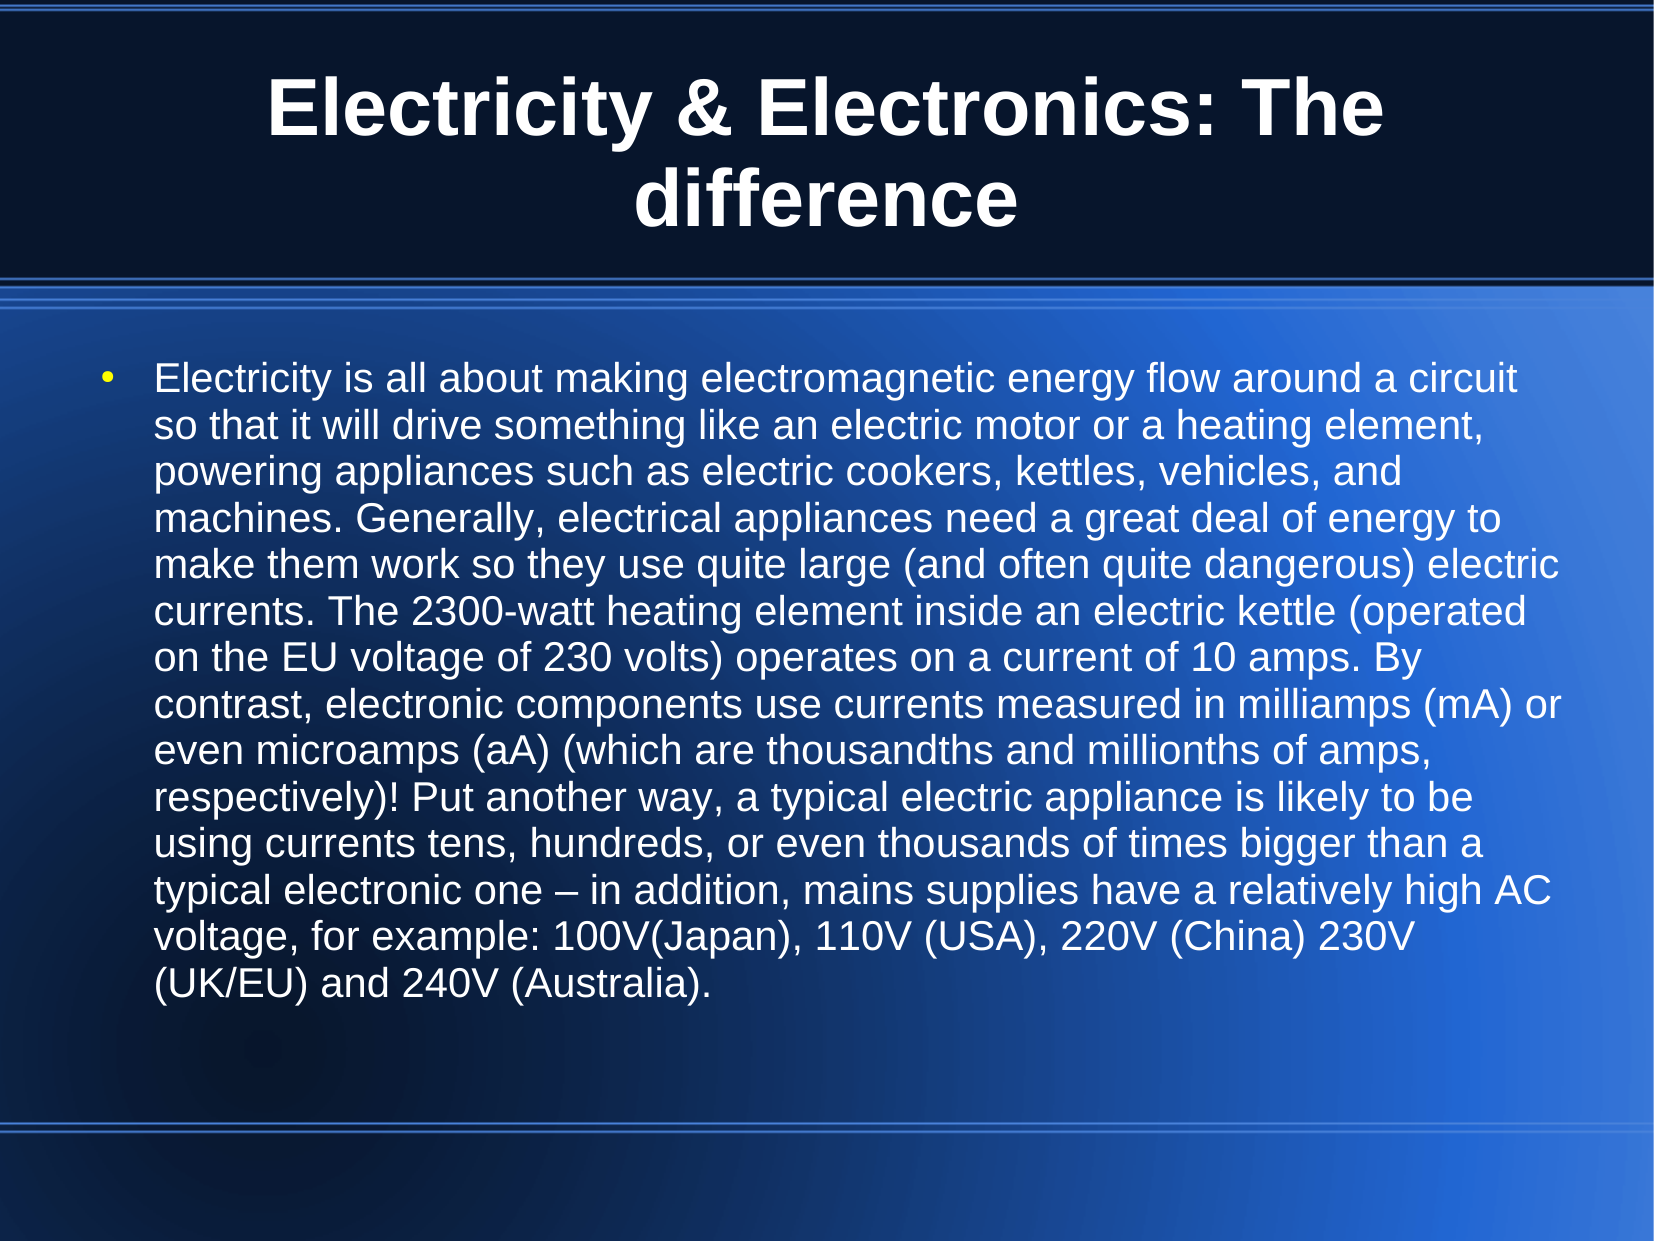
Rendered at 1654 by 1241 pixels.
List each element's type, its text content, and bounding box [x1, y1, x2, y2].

picture [0, 0, 1654, 1241]
title Electricity & Electronics: The difference [82, 49, 1571, 257]
list Electricity is all about making electromagnetic energy flow around a circuit so that it will drive something like an electric motor or a heating element, powering appliances such as electric cookers, kettles, vehicles, and machines. Generally, electrical appliances need a great deal of energy to make them work so they use quite large (and often quite dangerous) electric currents. The 2300-watt heating element inside an electric kettle (operated on the EU voltage of 230 volts) operates on a current of 10 amps. By contrast, electronic components use currents measured in milliamps (mA) or even microamps (aA) (which are thousandths and millionths of amps, respectively)! Put another way, a typical electric appliance is likely to be using currents tens, hundreds, or even thousands of times bigger than a typical electronic one – in addition, mains supplies have a relatively high AC voltage, for example: 100V(Japan), 110V (USA), 220V (China) 230V (UK/EU) and 240V (Australia). [82, 355, 1571, 1058]
